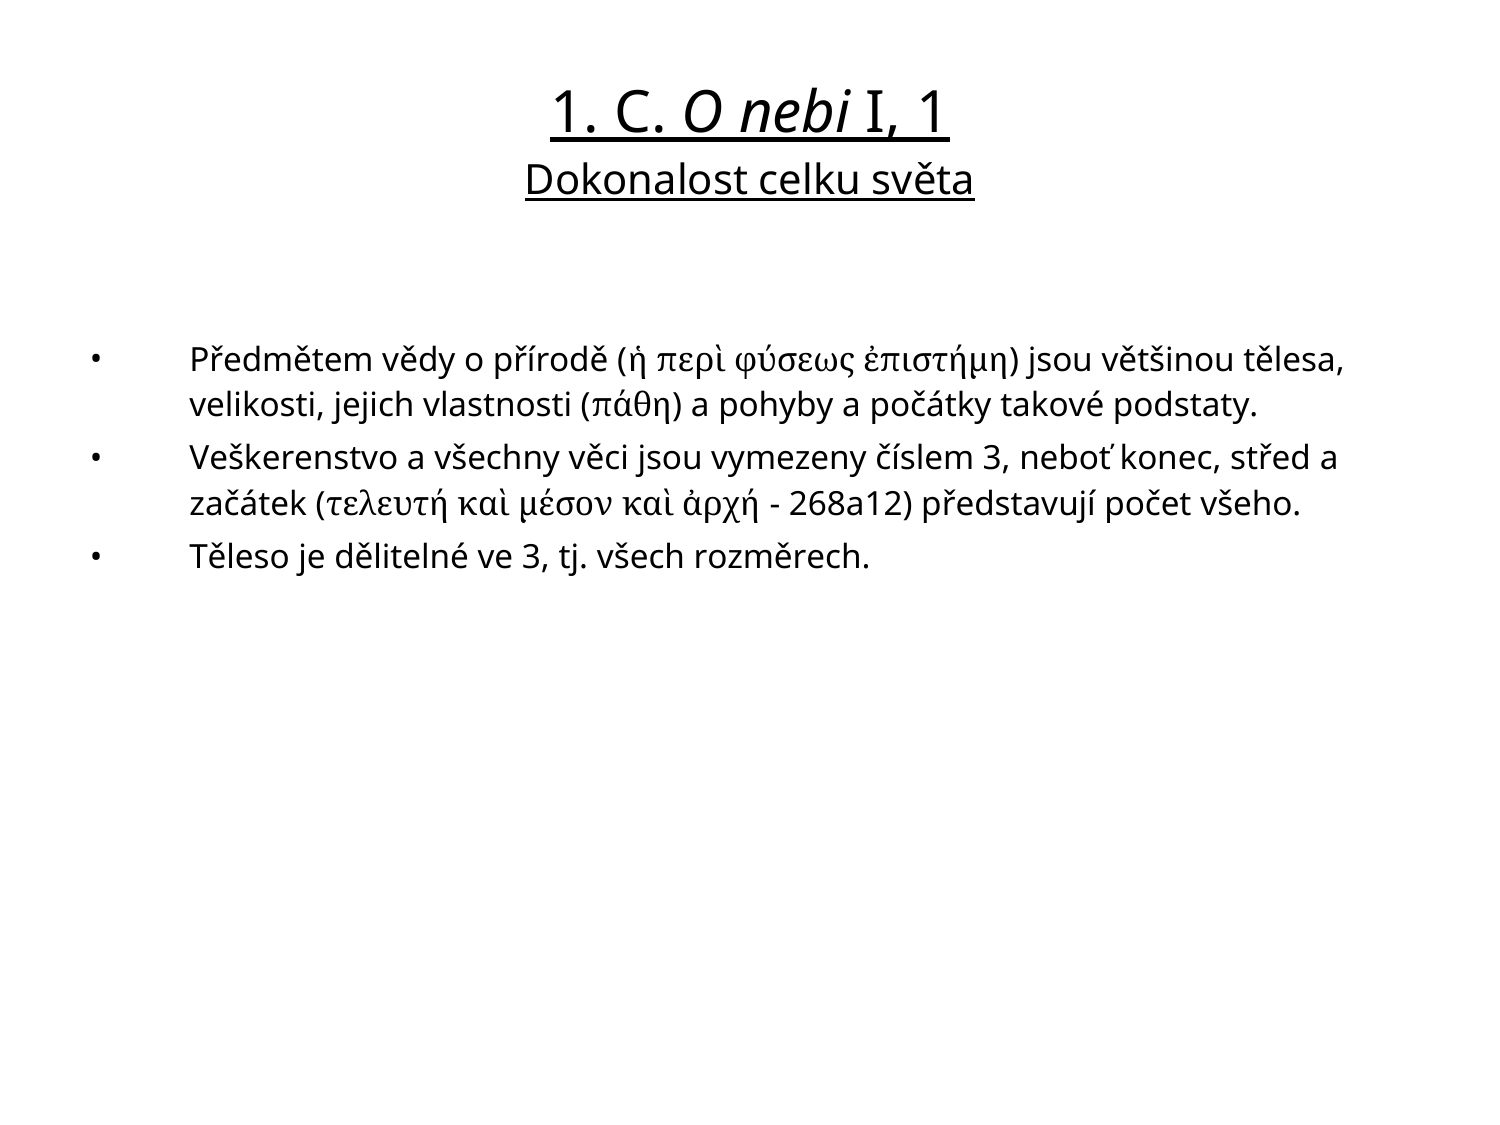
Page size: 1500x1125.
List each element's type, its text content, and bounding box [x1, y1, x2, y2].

list Předmětem vědy o přírodě (ἡ περὶ φύσεως ἐπιστήμη) jsou většinou tělesa, velikosti, jejich vlastnosti (πάθη) a pohyby a počátky takové podstaty. Veškerenstvo a všechny věci jsou vymezeny číslem 3, neboť konec, střed a začátek (τελευτή καὶ μέσον καὶ ἀρχή - 268a12) představují počet všeho. Těleso je dělitelné ve 3, tj. všech rozměrech. [75, 262, 1426, 1058]
title 1. C. O nebi I, 1 Dokonalost celku světa [75, 45, 1426, 233]
